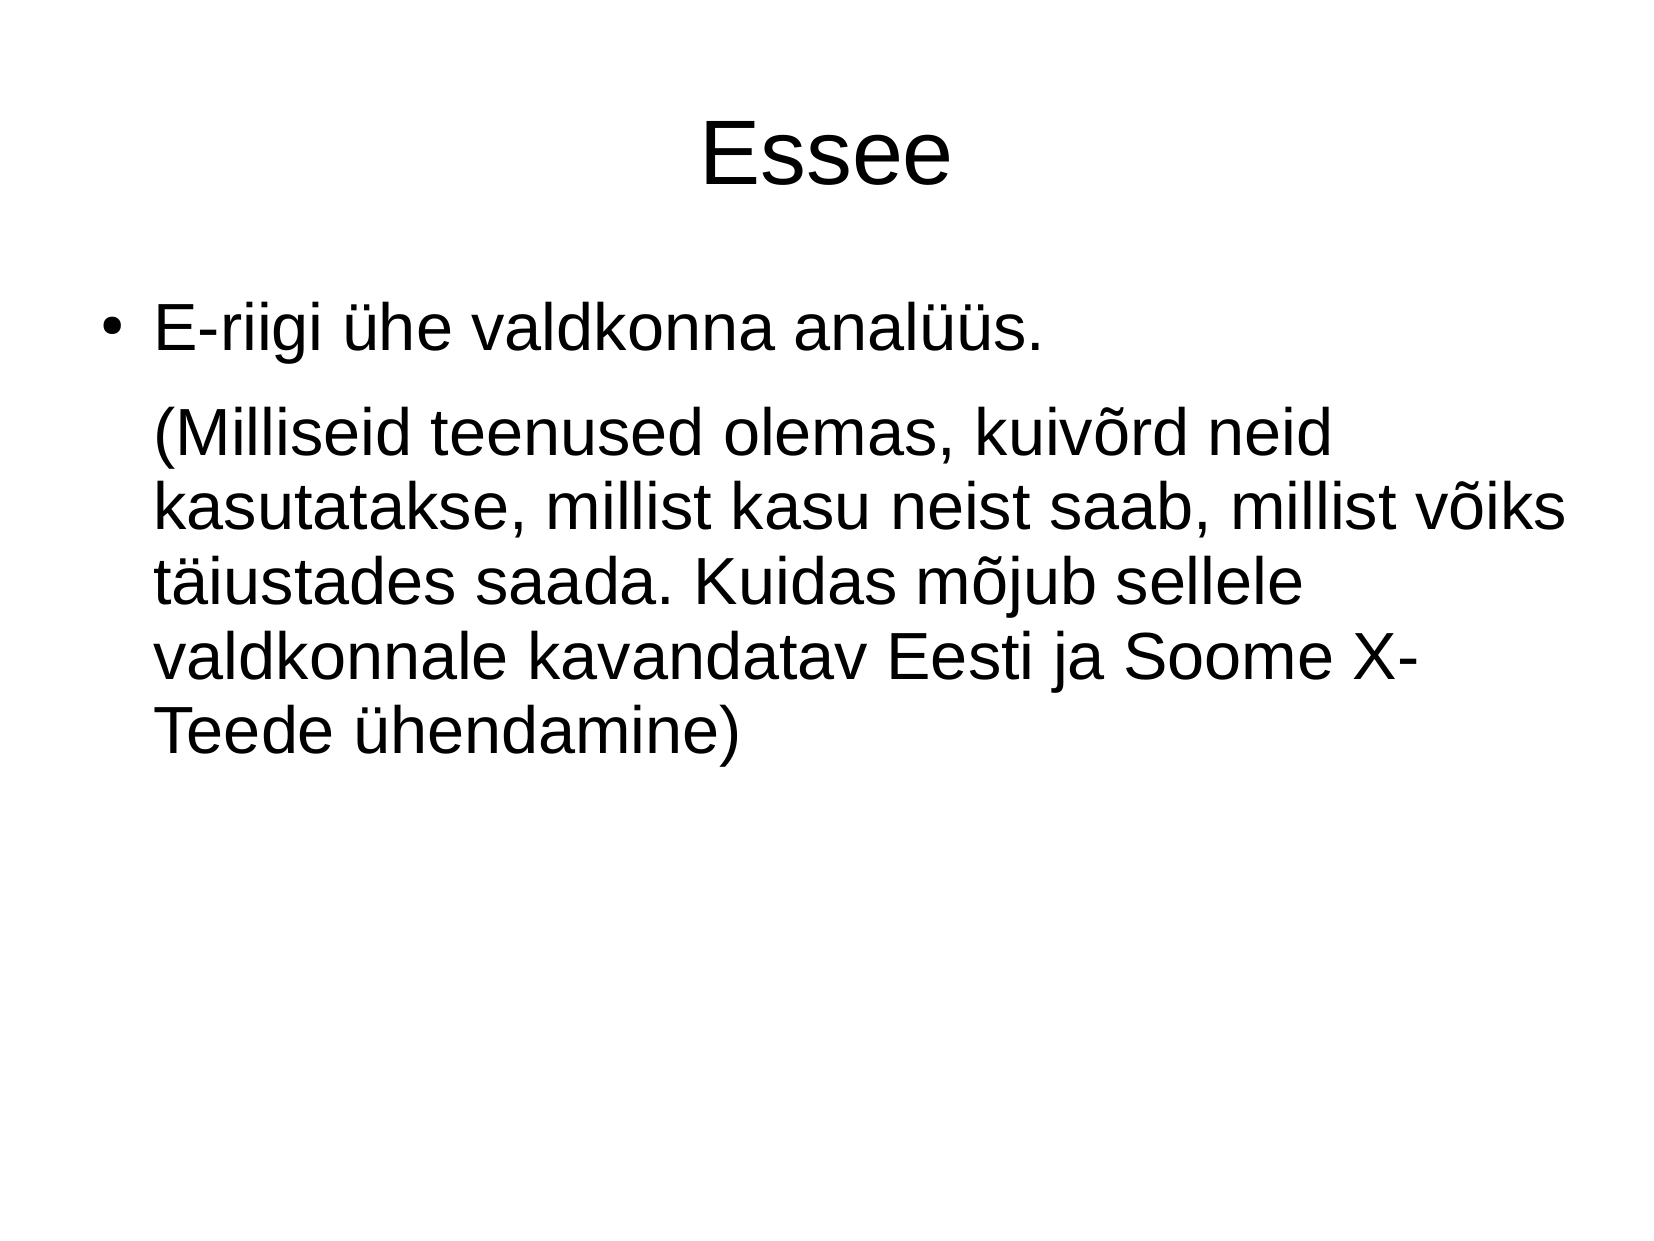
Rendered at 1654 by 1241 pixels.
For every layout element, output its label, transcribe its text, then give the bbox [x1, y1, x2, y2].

list E-riigi ühe valdkonna analüüs. (Milliseid teenused olemas, kuivõrd neid kasutatakse, millist kasu neist saab, millist võiks täiustades saada. Kuidas mõjub sellele valdkonnale kavandatav Eesti ja Soome X-Teede ühendamine) [82, 290, 1571, 1094]
title Essee [82, 56, 1571, 250]
